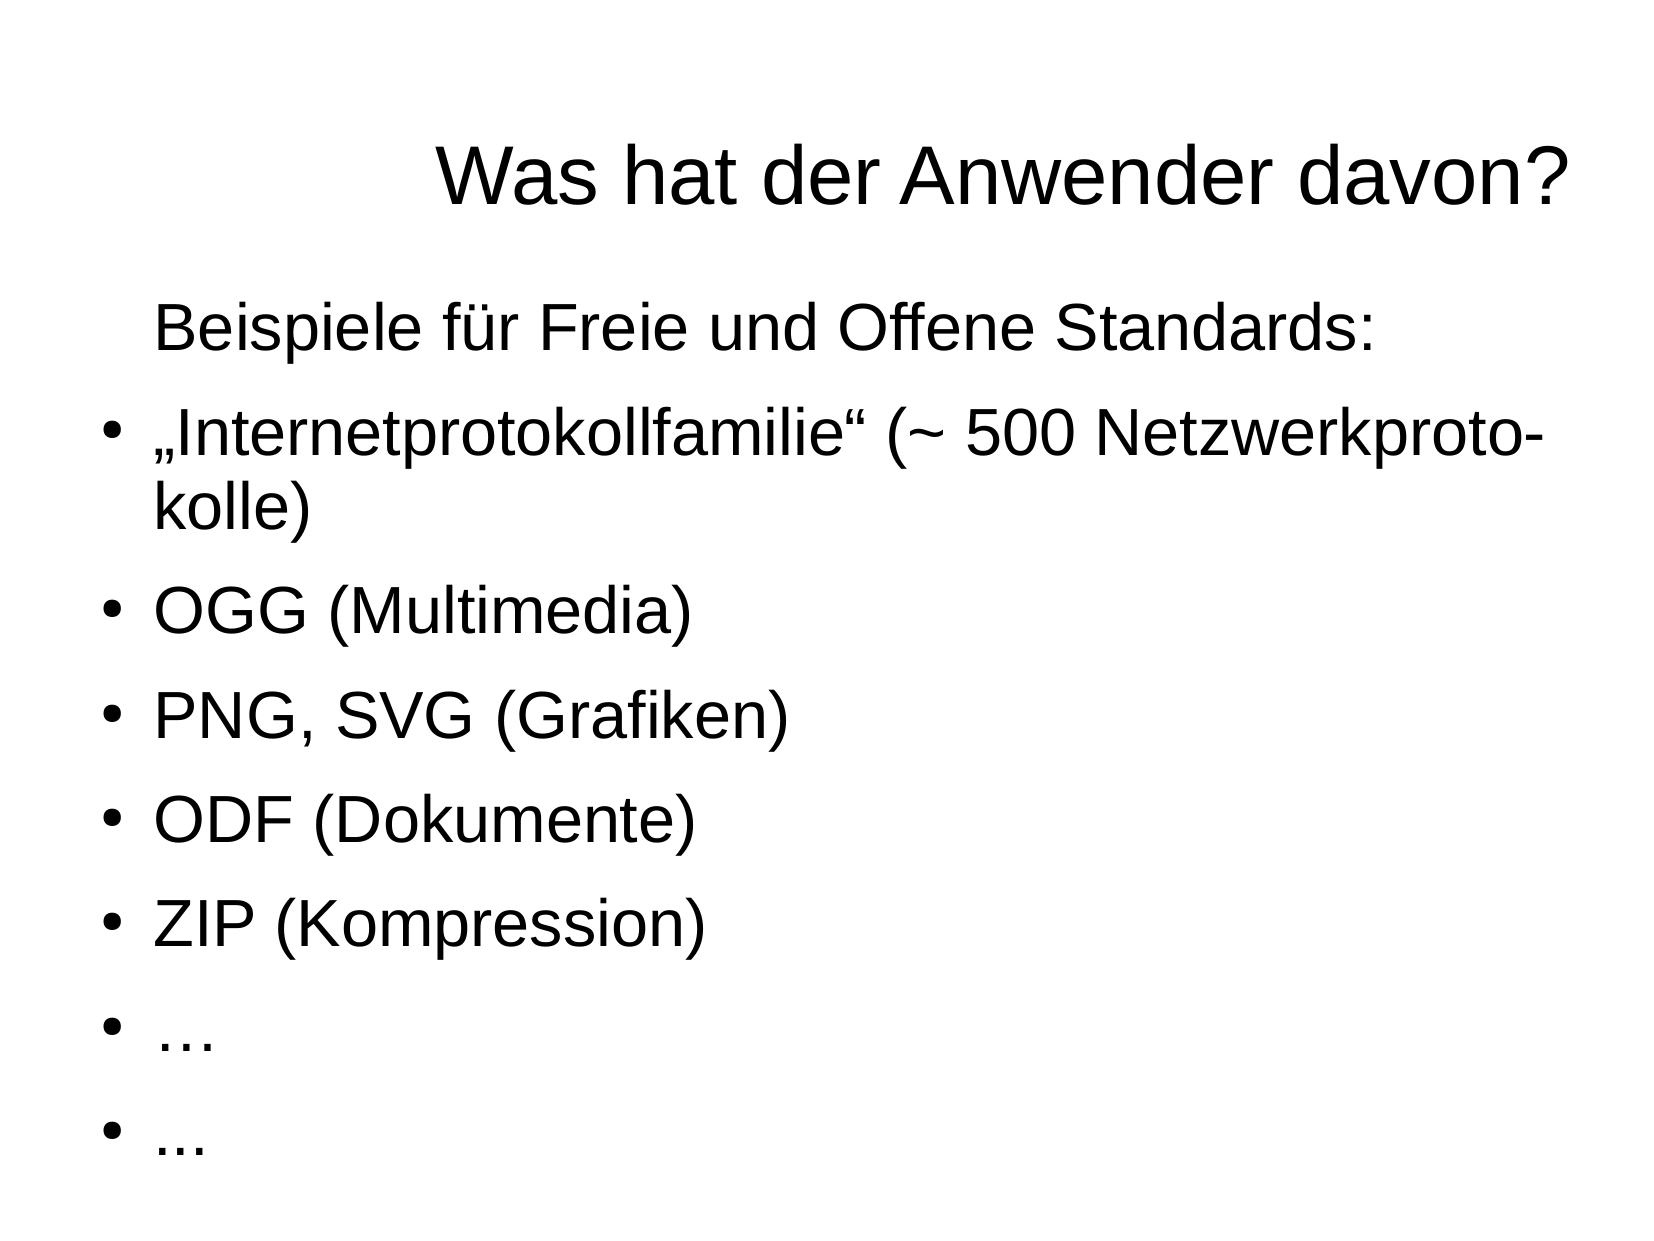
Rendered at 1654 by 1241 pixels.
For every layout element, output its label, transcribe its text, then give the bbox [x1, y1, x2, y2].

list Beispiele für Freie und Offene Standards: „Internetprotokollfamilie“ (~ 500 Netzwerkproto-kolle) OGG (Multimedia) PNG, SVG (Grafiken) ODF (Dokumente) ZIP (Kompression) … ... [82, 290, 1571, 1170]
title Was hat der Anwender davon? [82, 56, 1571, 250]
